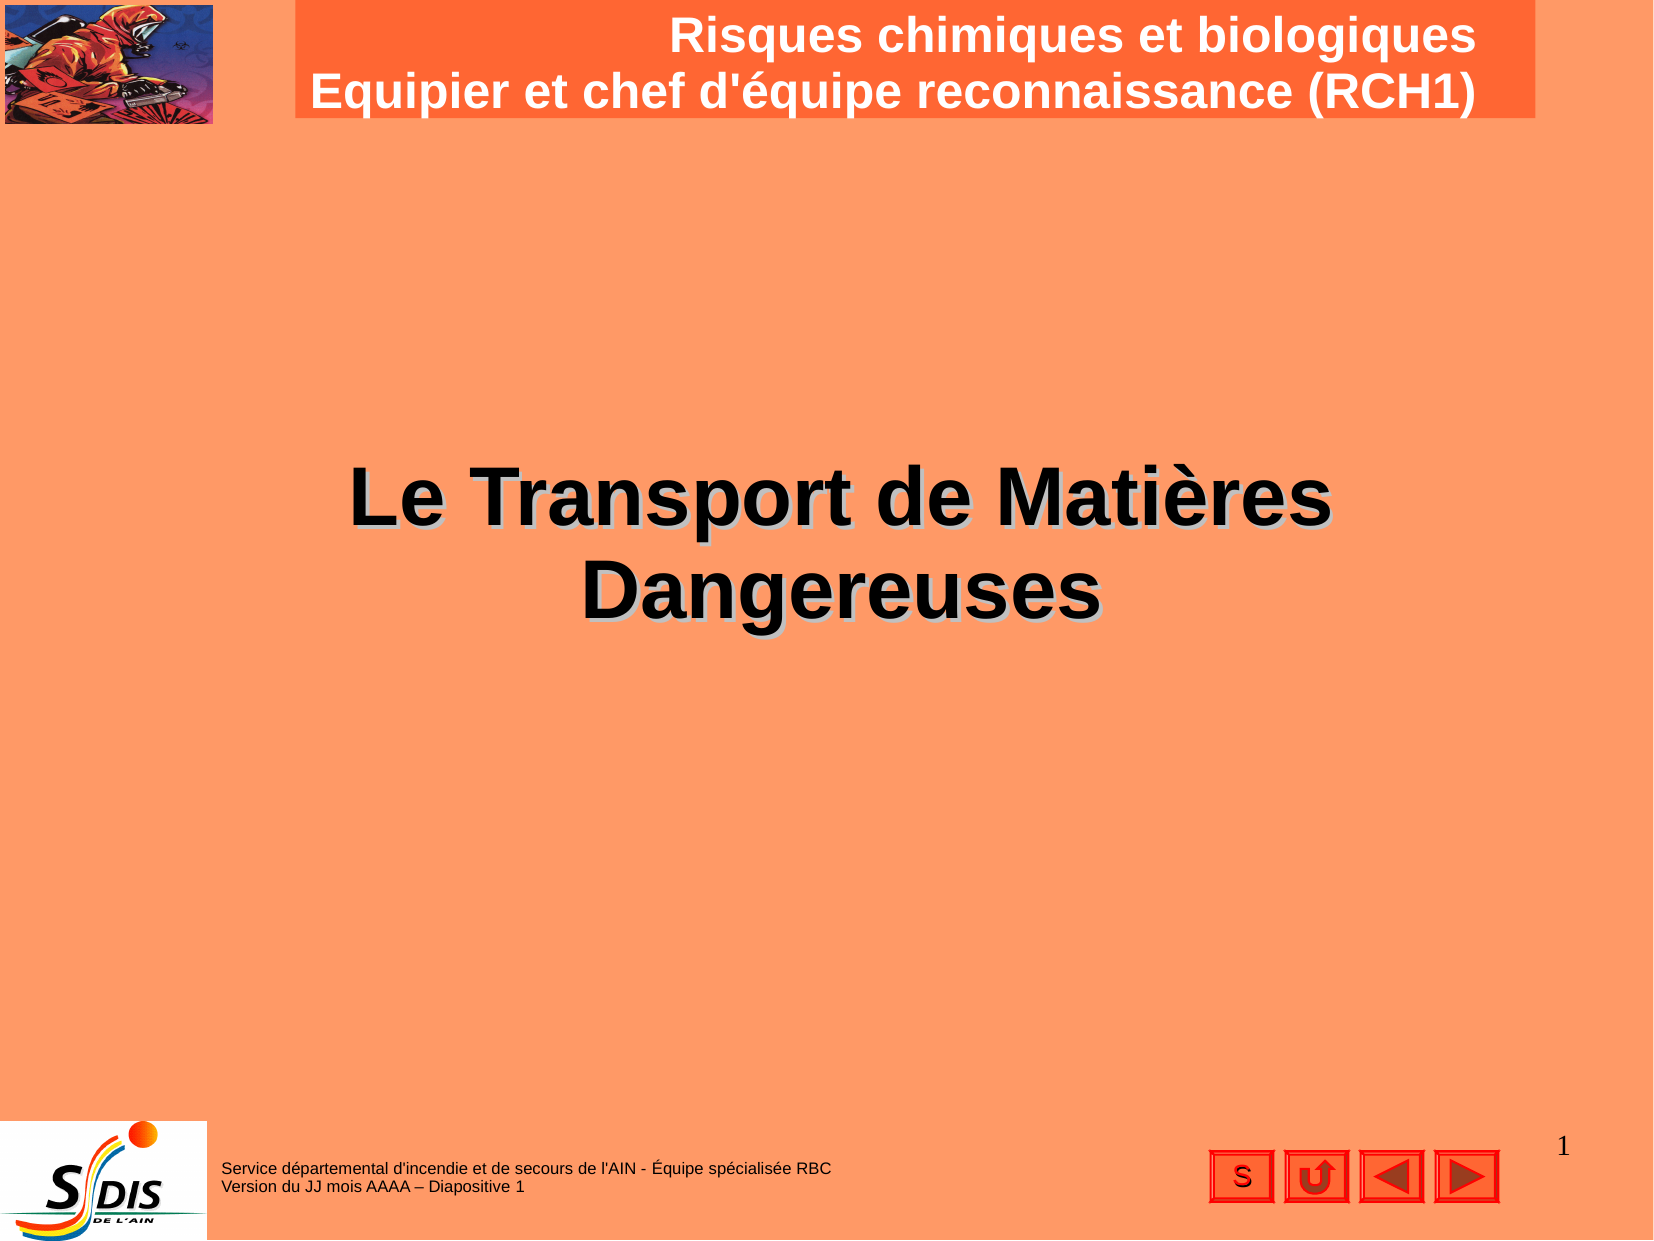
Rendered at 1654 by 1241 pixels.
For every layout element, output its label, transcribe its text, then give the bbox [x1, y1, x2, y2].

picture [0, 1121, 207, 1241]
text_box Le Transport de Matières Dangereuses [295, 442, 1388, 680]
text_box <numéro> [1185, 1129, 1571, 1216]
picture [5, 5, 213, 124]
